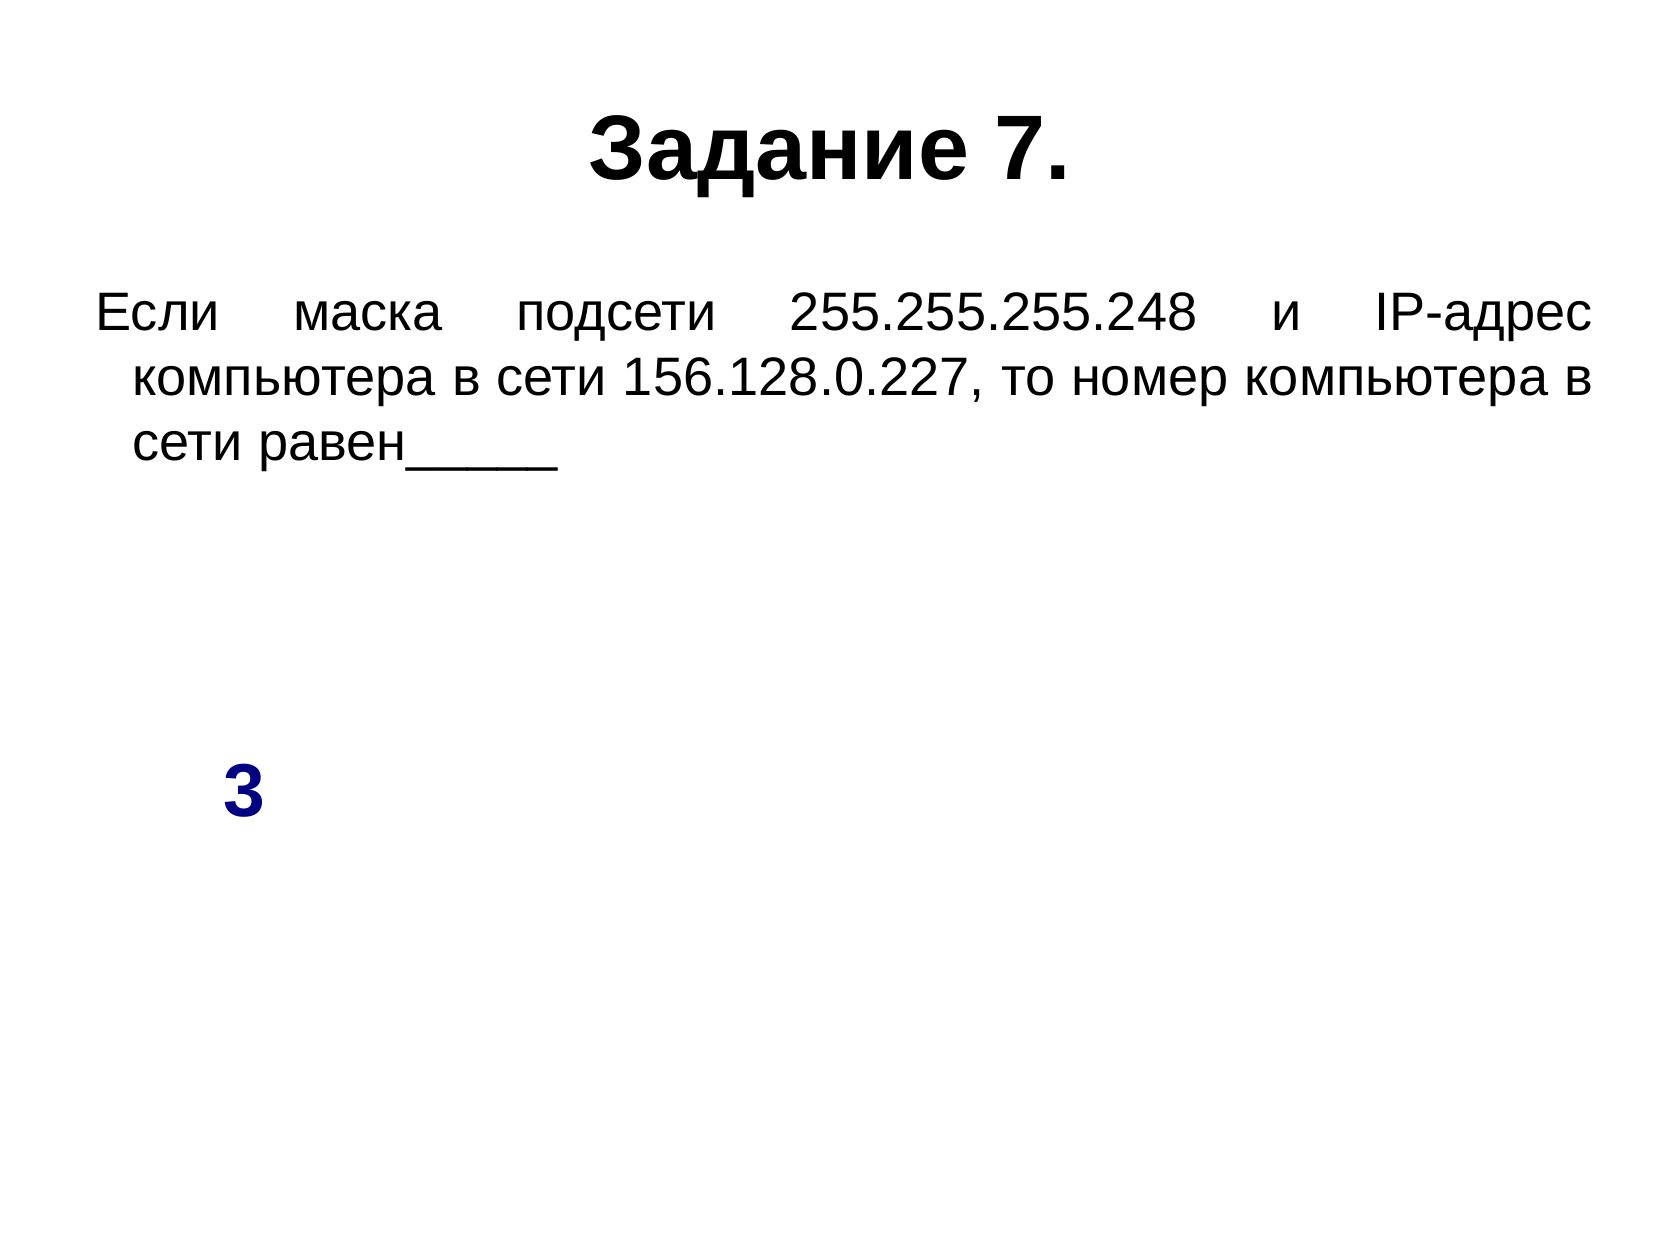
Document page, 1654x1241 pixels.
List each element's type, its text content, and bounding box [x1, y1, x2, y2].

title Задание 7. [82, 68, 1571, 268]
list Если маска подсети 255.255.255.248 и IP-адрес компьютера в сети 156.128.0.227, то номер компьютера в сети равен_____ 3 [58, 268, 1609, 1194]
